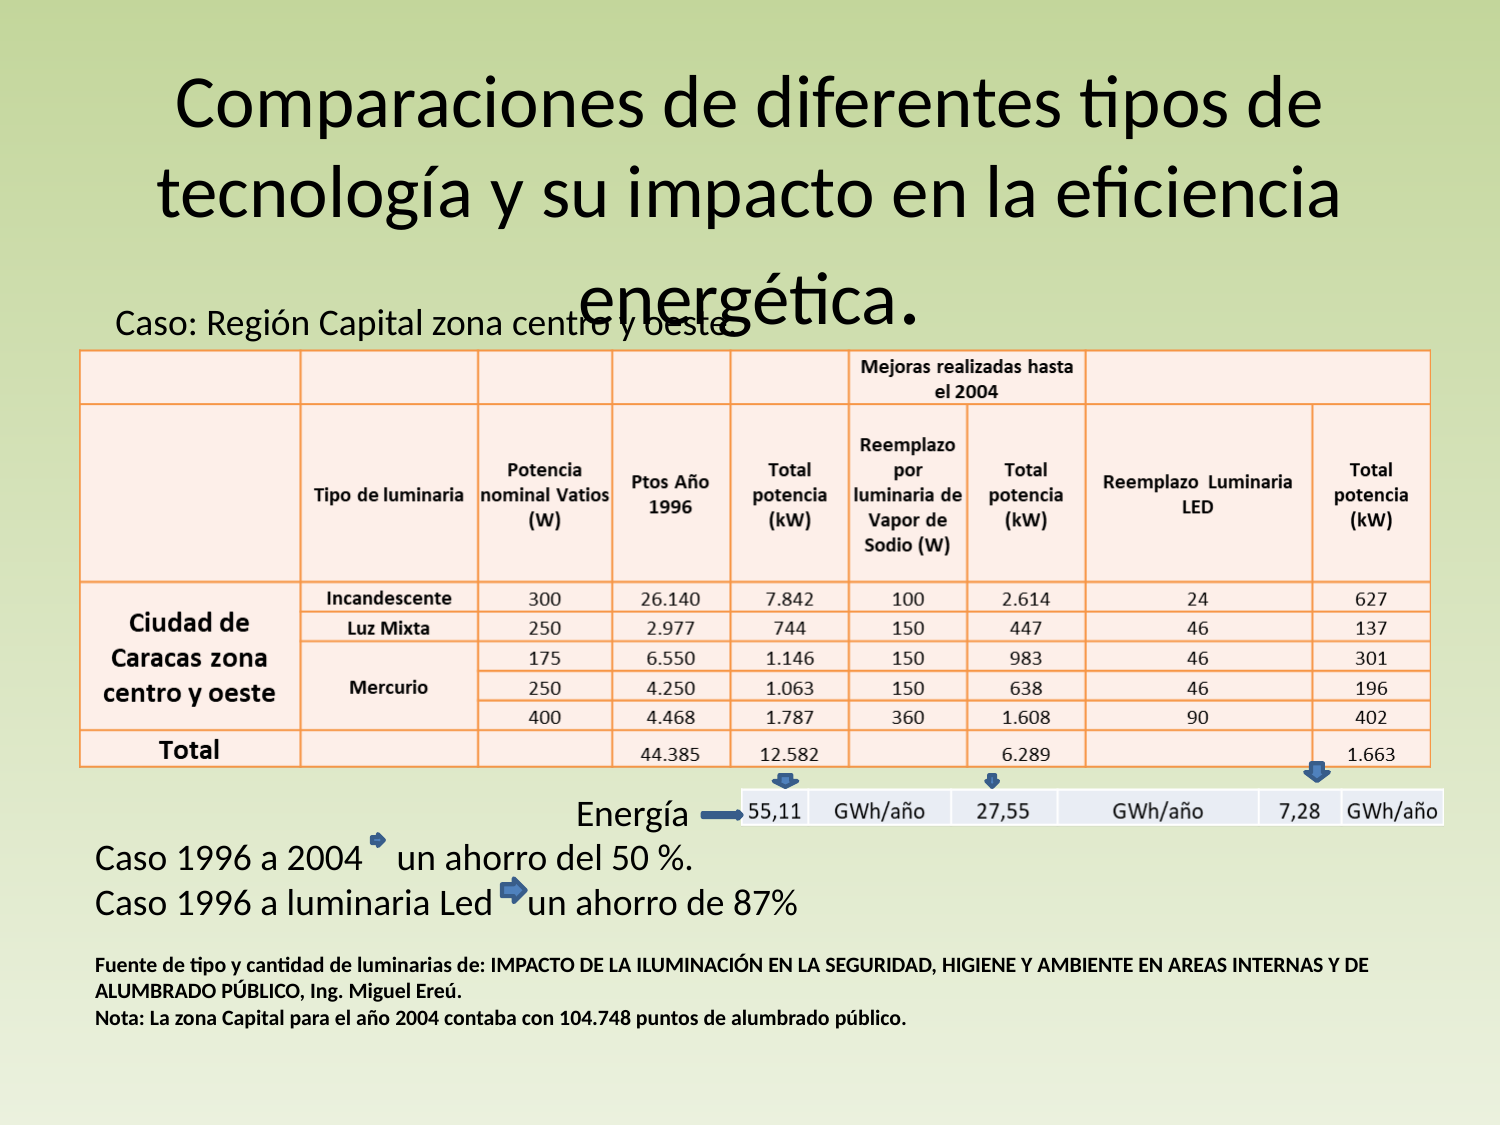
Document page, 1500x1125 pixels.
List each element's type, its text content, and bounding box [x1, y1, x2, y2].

picture [79, 347, 1431, 785]
text_box Caso: Región Capital zona centro y oeste. [100, 290, 774, 352]
text_box Caso 1996 a 2004 un ahorro del 50 %. Caso 1996 a luminaria Led un ahorro de 87% [80, 825, 1365, 932]
text_box [371, 834, 384, 846]
text_box [986, 775, 999, 787]
text_box Fuente de tipo y cantidad de luminarias de: IMPACTO DE LA ILUMINACIÓN EN LA SEGURIDAD, HIGIENE Y AMBIENTE EN AREAS INTERNAS Y DE ALUMBRADO PÚBLICO, Ing. Miguel Ereú. Nota: La zona Capital para el año 2004 contaba con 104.748 puntos de alumbrado público. [80, 943, 1403, 1038]
text_box [1305, 763, 1329, 782]
text_box Energía [561, 781, 723, 842]
title Comparaciones de diferentes tipos de tecnología y su impacto en la eficiencia energética. [75, 45, 1426, 233]
text_box [702, 811, 742, 819]
text_box [773, 775, 798, 787]
text_box [501, 878, 526, 903]
picture [741, 788, 1444, 839]
